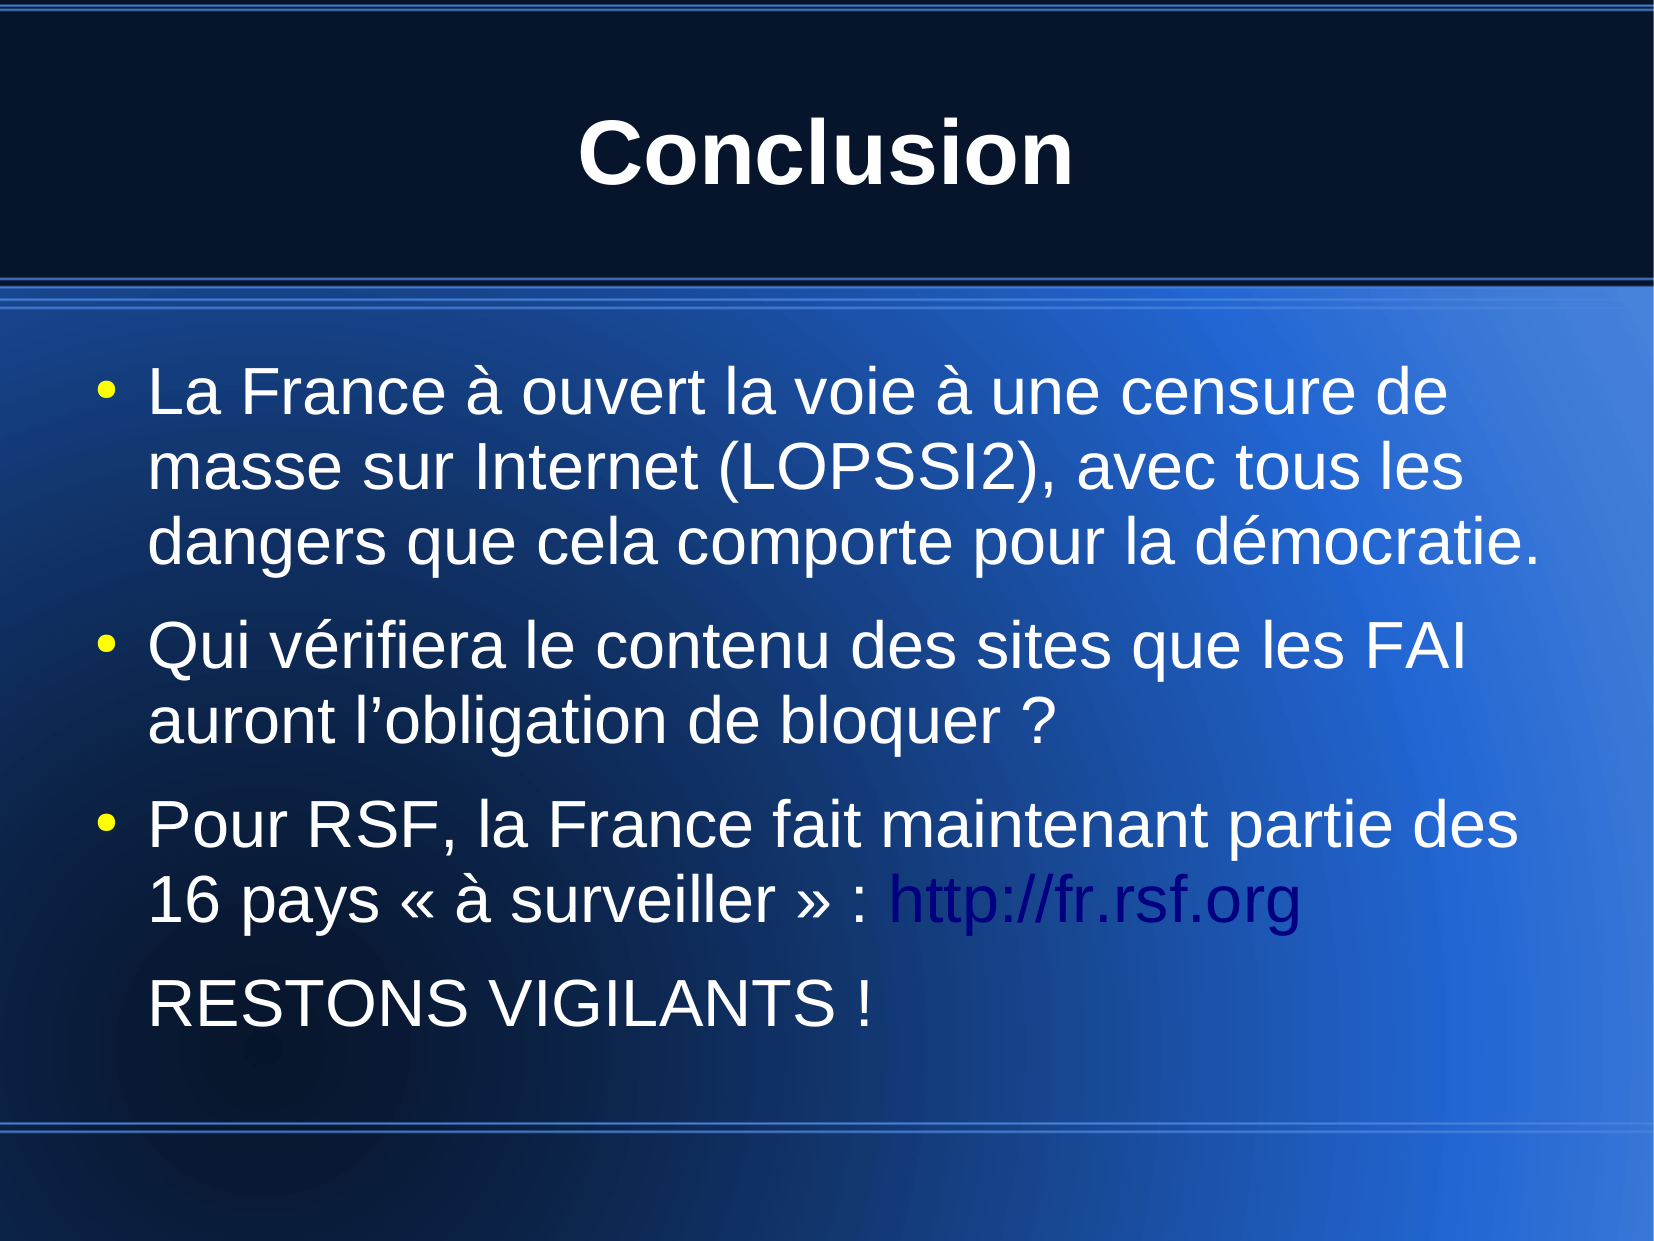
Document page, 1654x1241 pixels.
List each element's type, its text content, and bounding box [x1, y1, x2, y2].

title Conclusion [82, 49, 1571, 257]
picture [0, 0, 1654, 1241]
list La France à ouvert la voie à une censure de masse sur Internet (LOPSSI2), avec tous les dangers que cela comporte pour la démocratie. Qui vérifiera le contenu des sites que les FAI auront l’obligation de bloquer ? Pour RSF, la France fait maintenant partie des 16 pays « à surveiller » : http://fr.rsf.org RESTONS VIGILANTS ! [76, 354, 1565, 1173]
